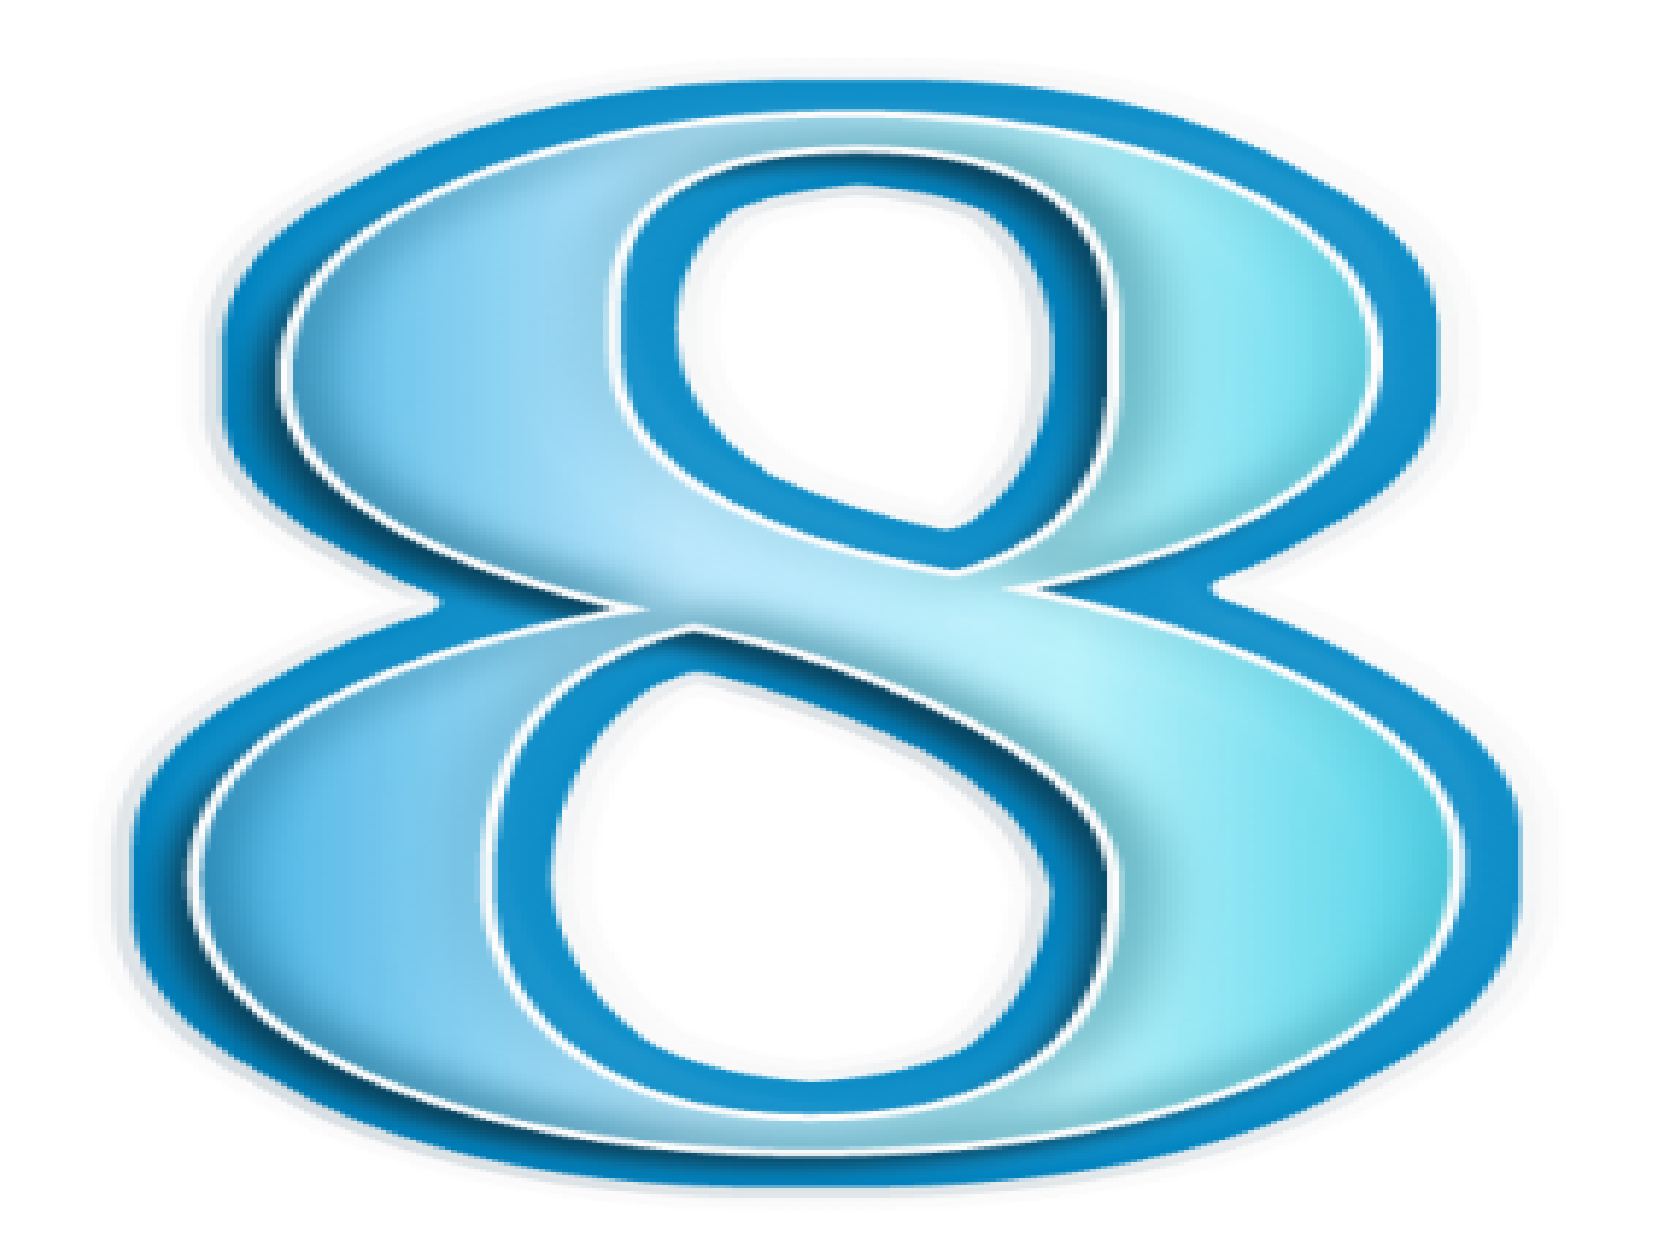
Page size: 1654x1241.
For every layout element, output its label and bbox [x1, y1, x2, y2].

picture [88, 58, 1565, 1211]
